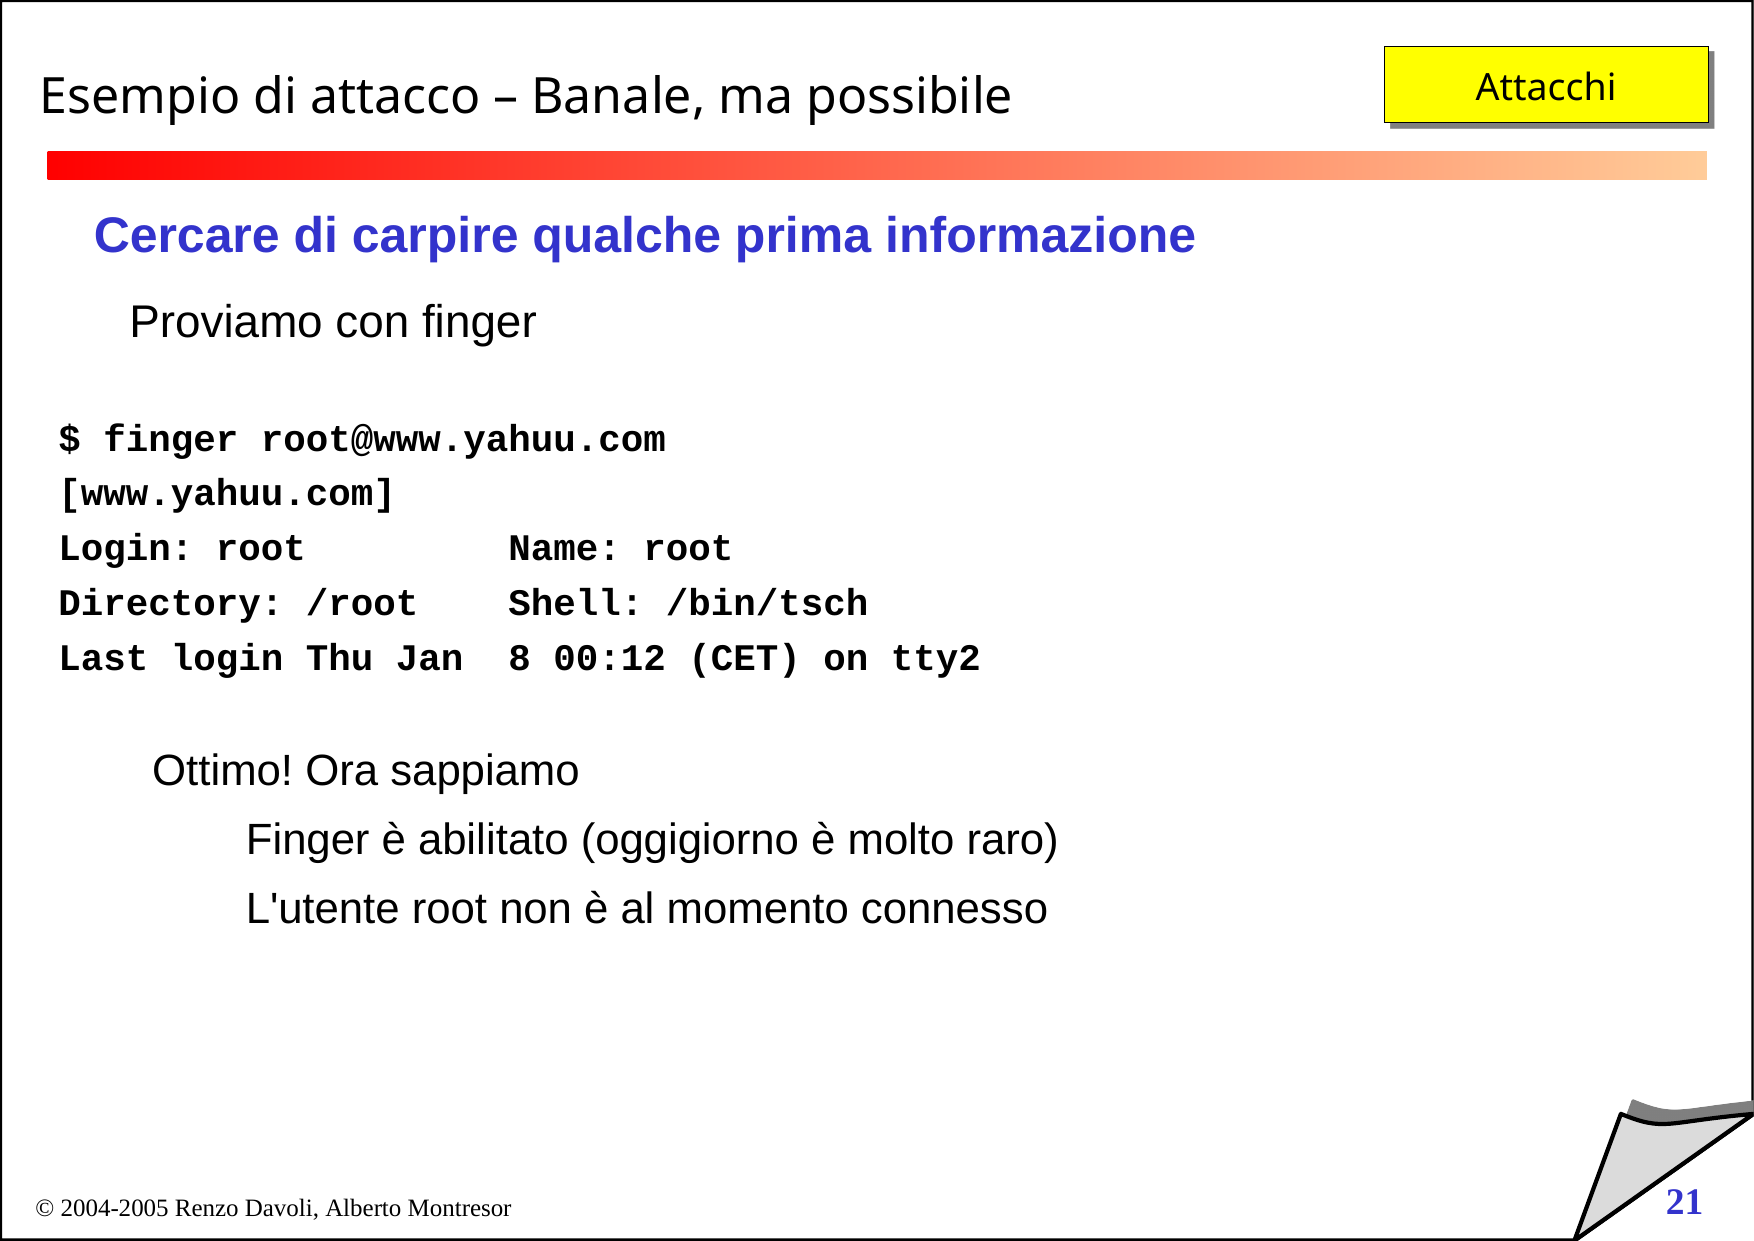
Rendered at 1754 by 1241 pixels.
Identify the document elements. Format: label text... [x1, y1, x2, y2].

list Cercare di carpire qualche prima informazione Proviamo con finger $ finger root@www.yahuu.com [www.yahuu.com] Login: root Name: root Directory: /root Shell: /bin/tsch Last login Thu Jan 8 00:12 (CET) on tty2 Ottimo! Ora sappiamo Finger è abilitato (oggigiorno è molto raro) L'utente root non è al momento connesso [58, 206, 1695, 998]
title Esempio di attacco – Banale, ma possibile [40, 49, 1713, 144]
text_box Attacchi [1384, 46, 1709, 123]
